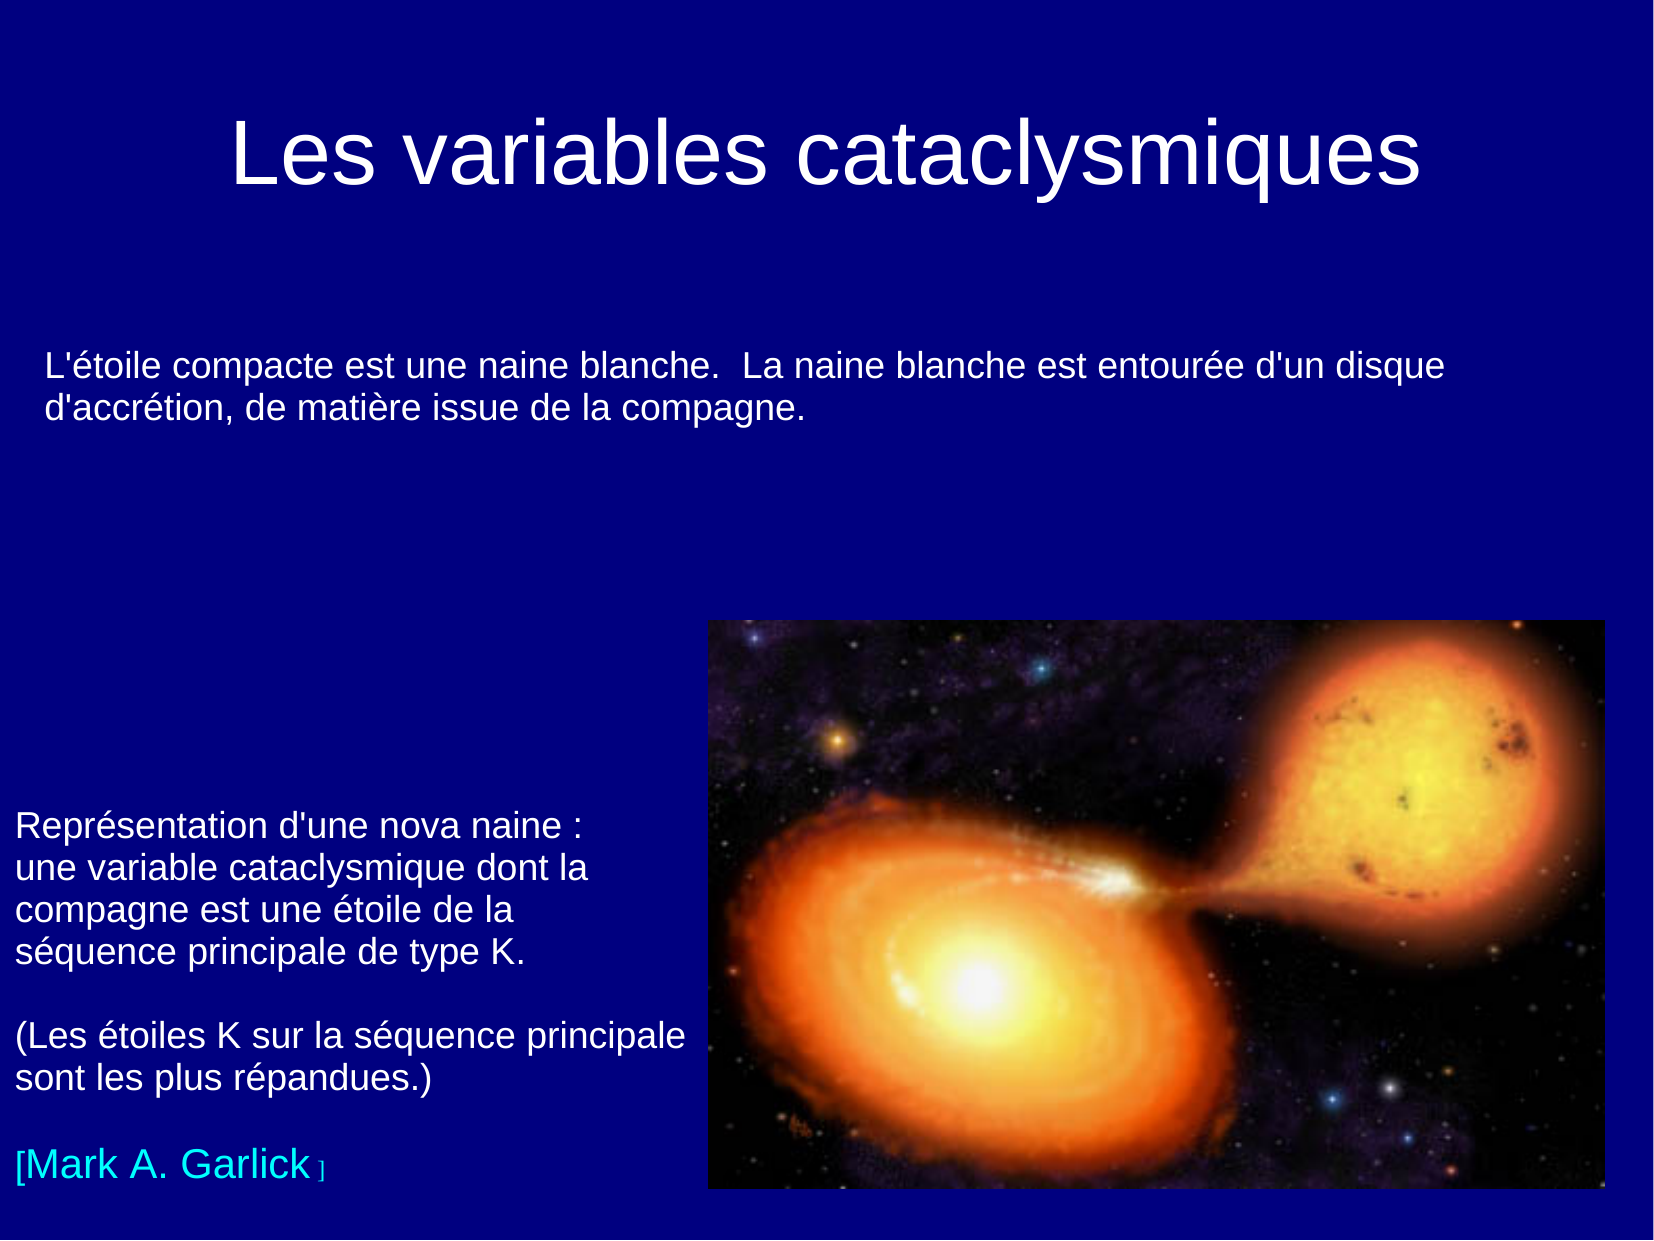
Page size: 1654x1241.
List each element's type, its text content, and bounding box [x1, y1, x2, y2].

title Les variables cataclysmiques [82, 49, 1571, 257]
text_box L'étoile compacte est une naine blanche. La naine blanche est entourée d'un disque d'accrétion, de matière issue de la compagne. [29, 295, 1595, 689]
text_box Représentation d'une nova naine : une variable cataclysmique dont la compagne est une étoile de la séquence principale de type K. (Les étoiles K sur la séquence principale sont les plus répandues.) [Mark A. Garlick ] [0, 797, 712, 1196]
picture [708, 620, 1605, 1189]
